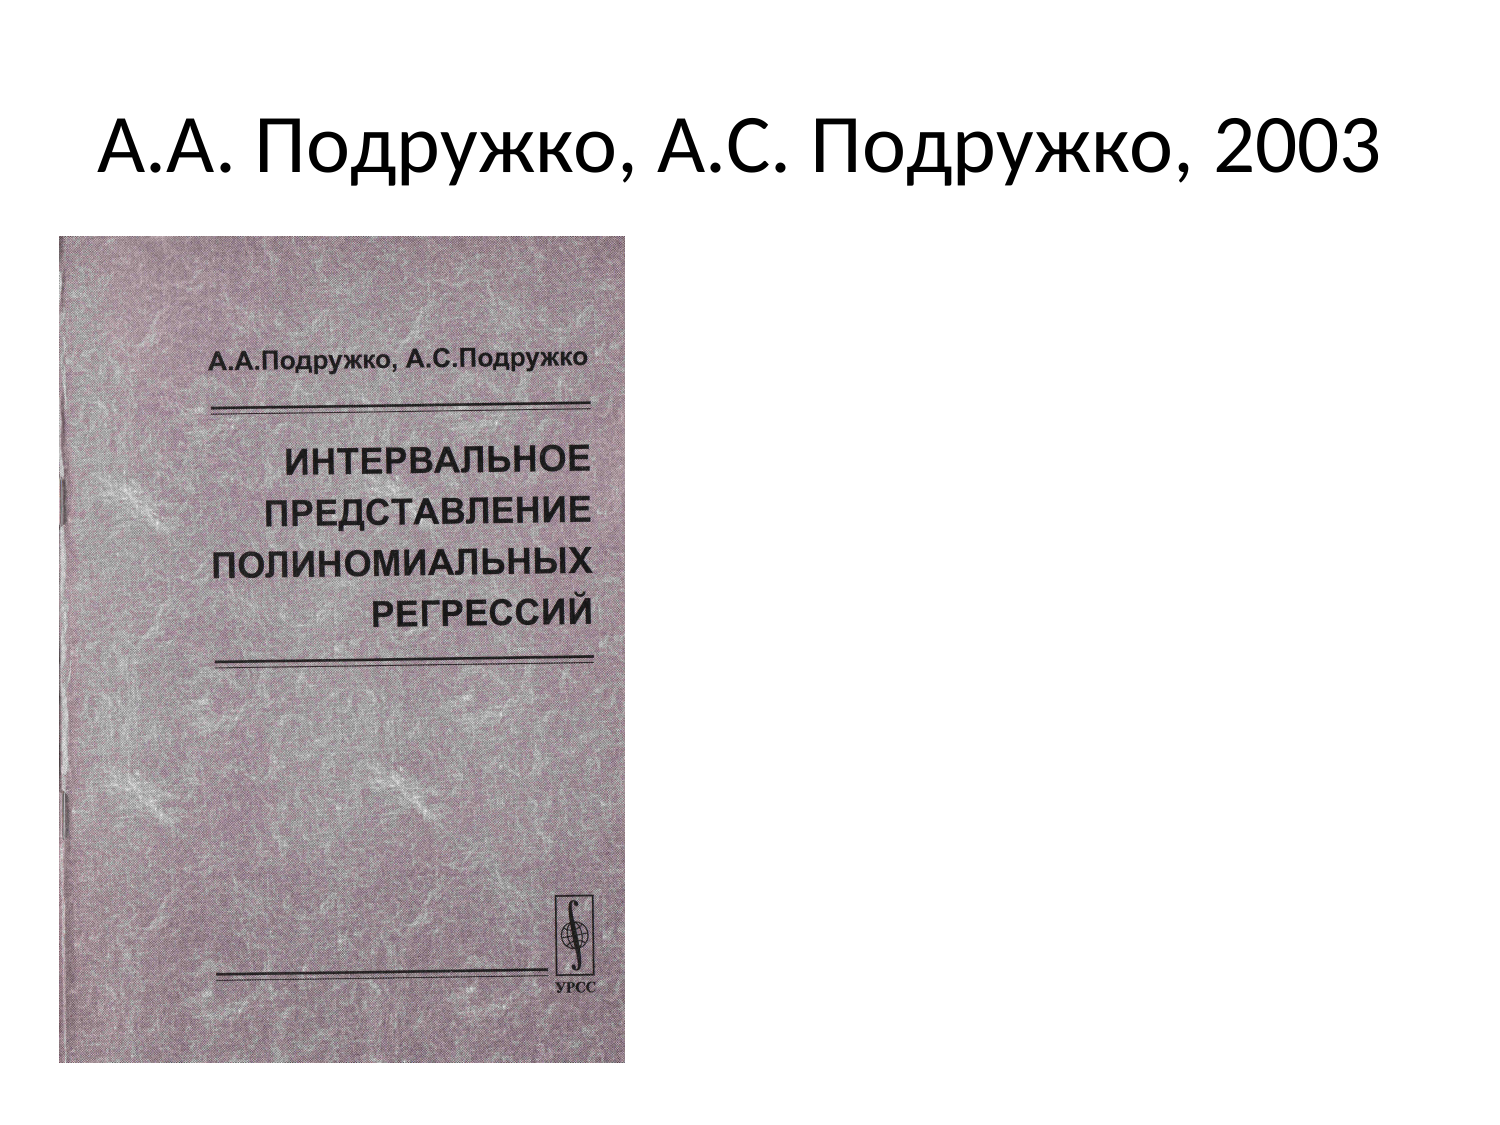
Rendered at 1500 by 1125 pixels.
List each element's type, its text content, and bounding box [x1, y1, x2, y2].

picture [59, 236, 625, 1063]
text_box А.А. Подружко, А.С. Подружко, 2003 [75, 45, 1426, 233]
